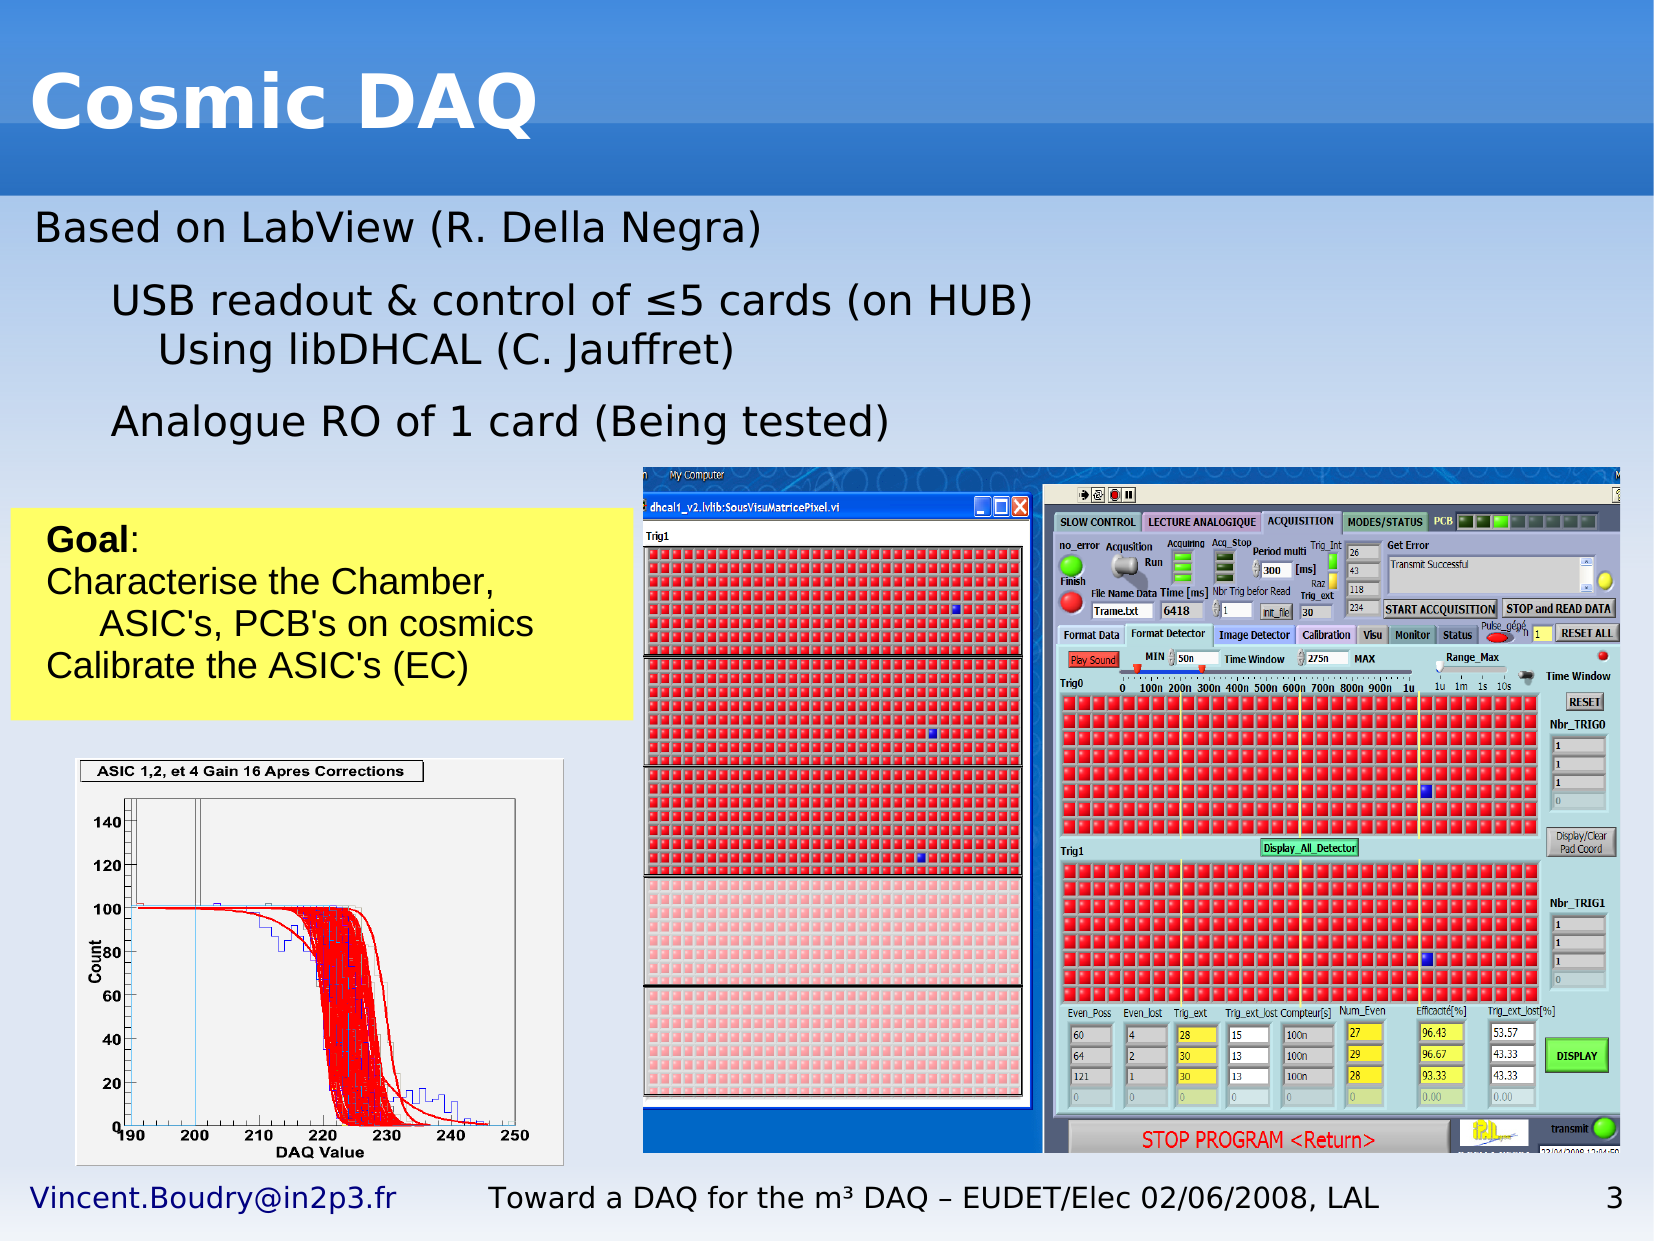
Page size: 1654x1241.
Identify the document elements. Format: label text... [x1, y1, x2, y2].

title Cosmic DAQ [29, 0, 1654, 207]
picture [0, 0, 1654, 1241]
list Based on LabView (R. Della Negra) USB readout & control of ≤5 cards (on HUB) Using libDHCAL (C. Jauffret) Analogue RO of 1 card (Being tested) [16, 203, 1563, 446]
text_box Goal: Characterise the Chamber, ASIC's, PCB's on cosmics Calibrate the ASIC's (EC) [10, 507, 634, 721]
